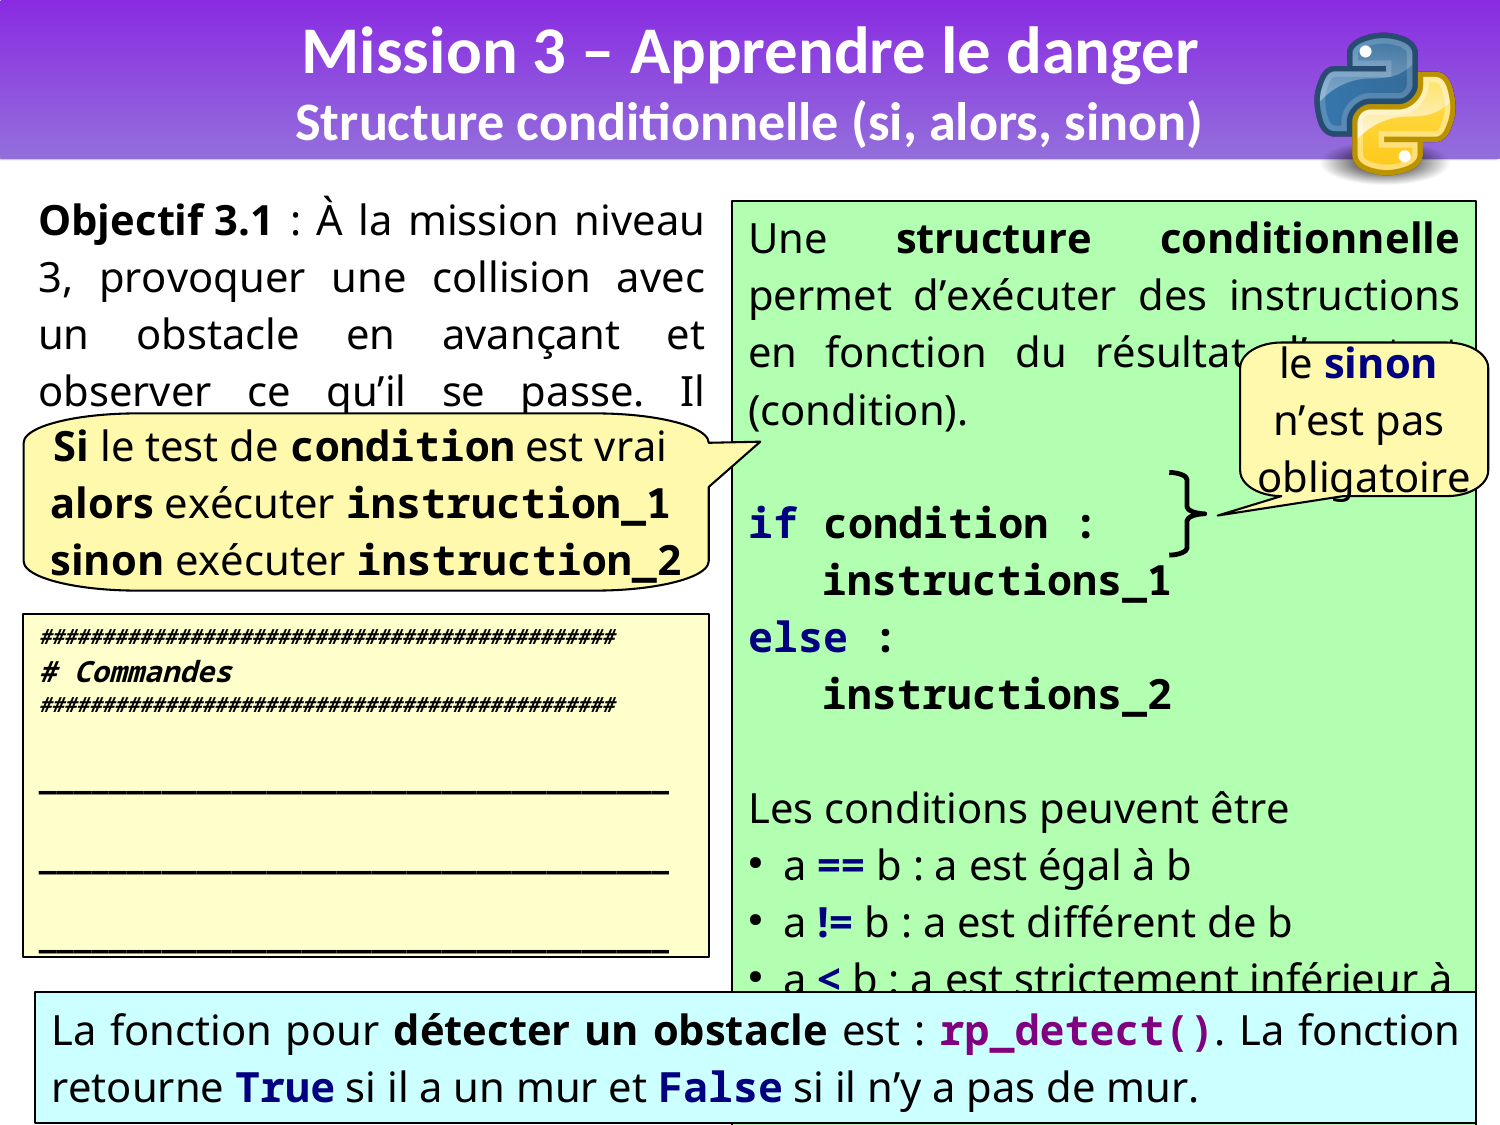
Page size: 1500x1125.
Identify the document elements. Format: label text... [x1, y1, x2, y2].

text_box Si le test de condition est vrai alors exécuter instruction_1 sinon exécuter instruction_2 [23, 413, 761, 591]
text_box le sinon n’est pas obligatoire [1217, 342, 1489, 516]
text_box ############################################## # Commandes ############################################## ____________________________________ ____________________________________ ____________________________________ ____________________________________ [23, 614, 709, 957]
text_box Objectif 3.1 : À la mission niveau 3, provoquer une collision avec un obstacle en avançant et observer ce qu’il se passe. Il semble assez clair qu’il faut sécuriser l’avance du robot. [23, 183, 721, 407]
text_box Une structure conditionnelle permet d’exécuter des instructions en fonction du résultat d’un test (condition). if condition : instructions_1 else : instructions_2 Les conditions peuvent être a == b : a est égal à b a != b : a est différent de b a < b : a est strictement inférieur à b a <= b : a est inférieur ou égal à b a ==b and c==d : les deux conditions doivent être vrai (fonction ET) a ==b or c==d : une des deux conditions doit être vrai (fonction OU) [732, 200, 1477, 970]
text_box La fonction pour détecter un obstacle est : rp_detect(). La fonction retourne True si il a un mur et False si il n’y a pas de mur. [35, 992, 1477, 1093]
text_box Mission 3 – Apprendre le danger Structure conditionnelle (si, alors, sinon) [0, 0, 1500, 159]
picture [1305, 29, 1465, 189]
